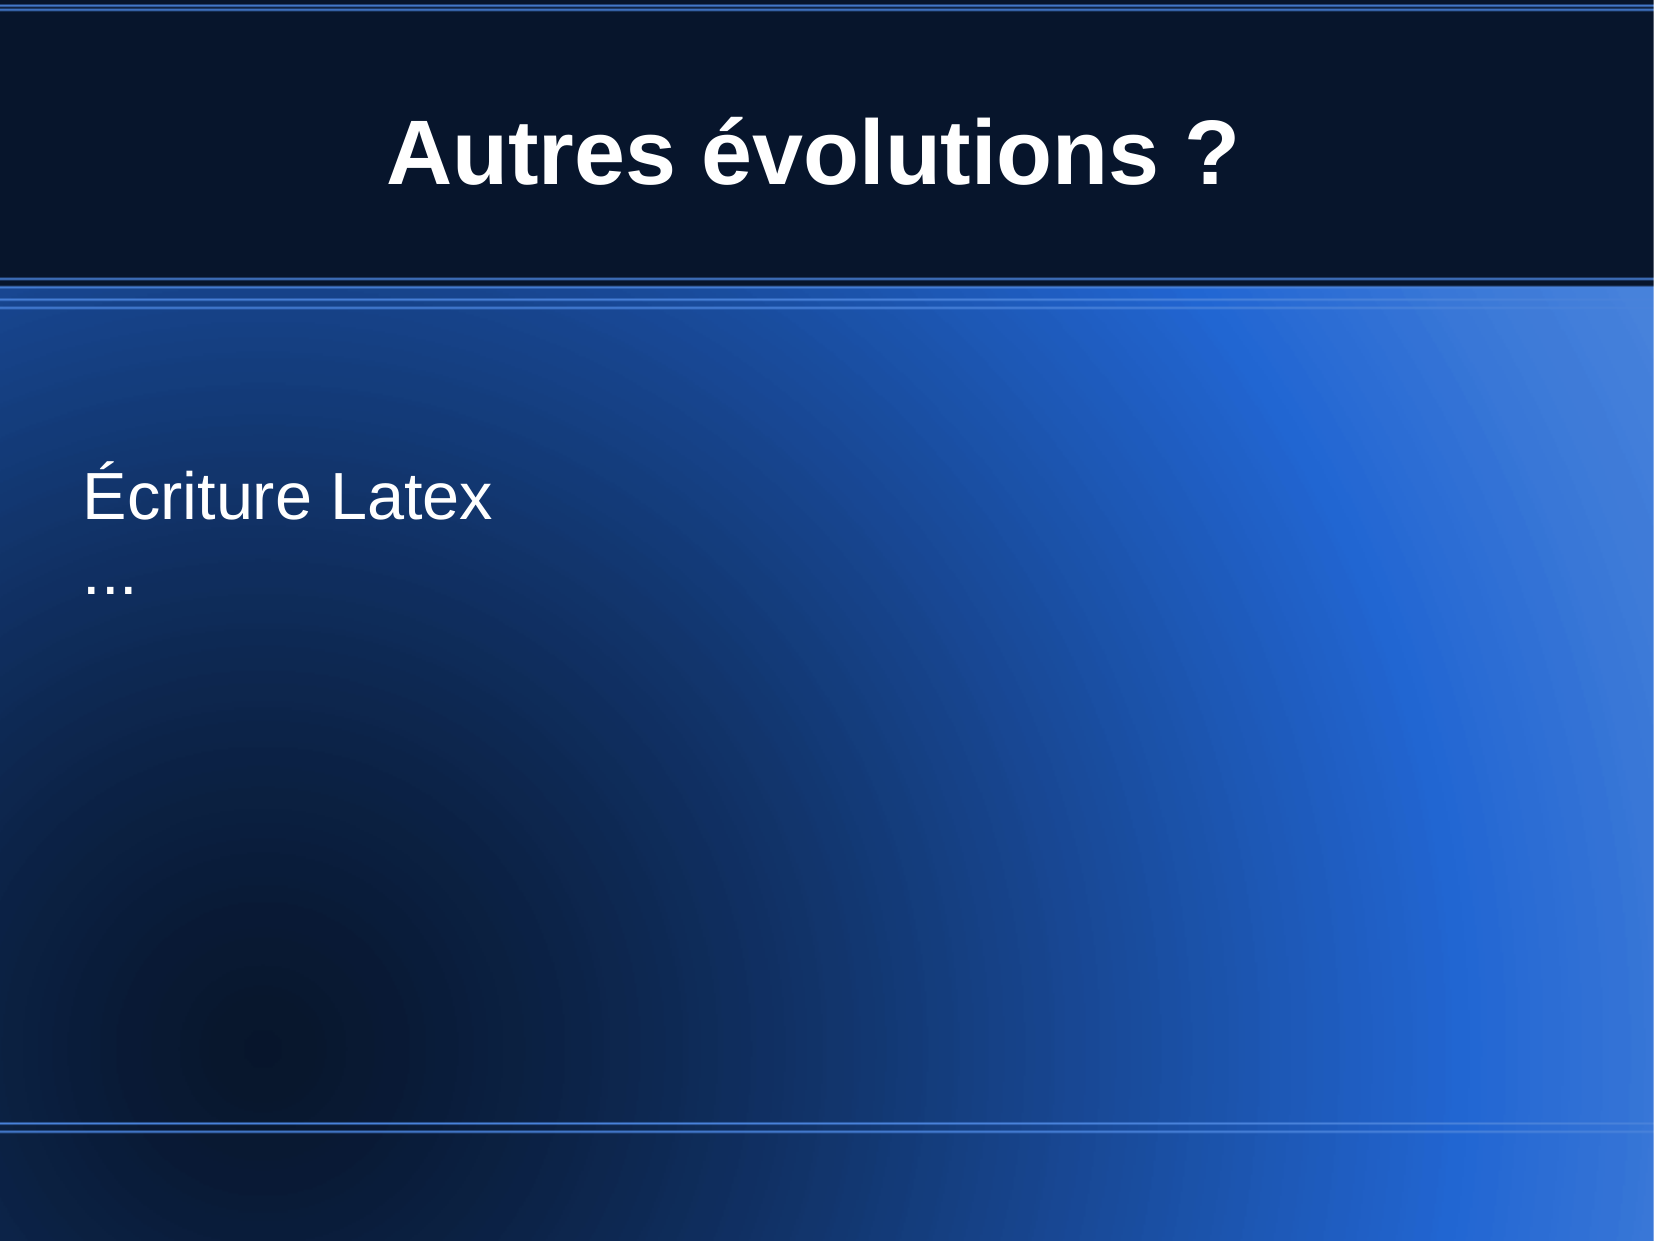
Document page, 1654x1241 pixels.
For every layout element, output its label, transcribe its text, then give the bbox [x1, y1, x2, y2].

list Écriture Latex ... [82, 355, 1571, 1075]
title Autres évolutions ? [82, 49, 1571, 257]
picture [0, 0, 1654, 1241]
